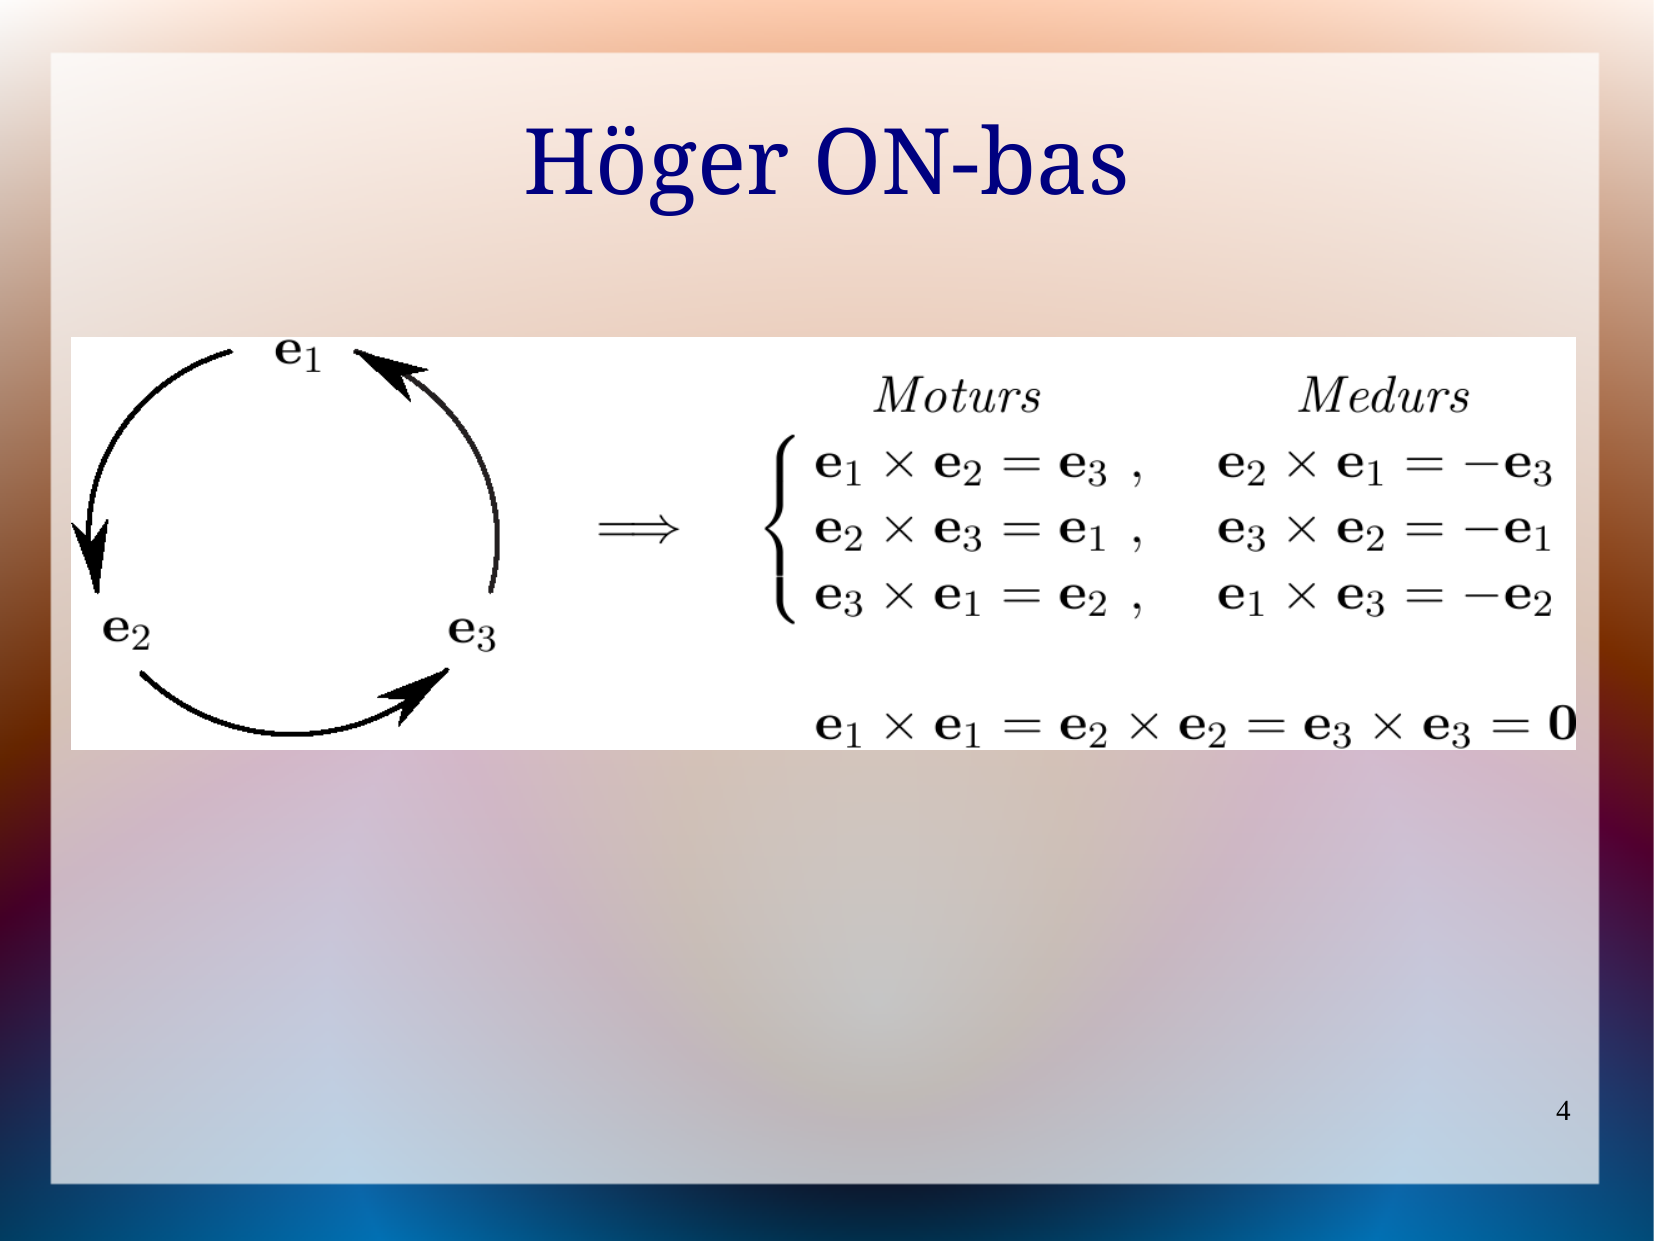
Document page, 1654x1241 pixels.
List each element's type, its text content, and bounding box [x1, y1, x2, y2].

picture [0, 0, 1654, 1241]
title Höger ON-bas [82, 55, 1571, 263]
